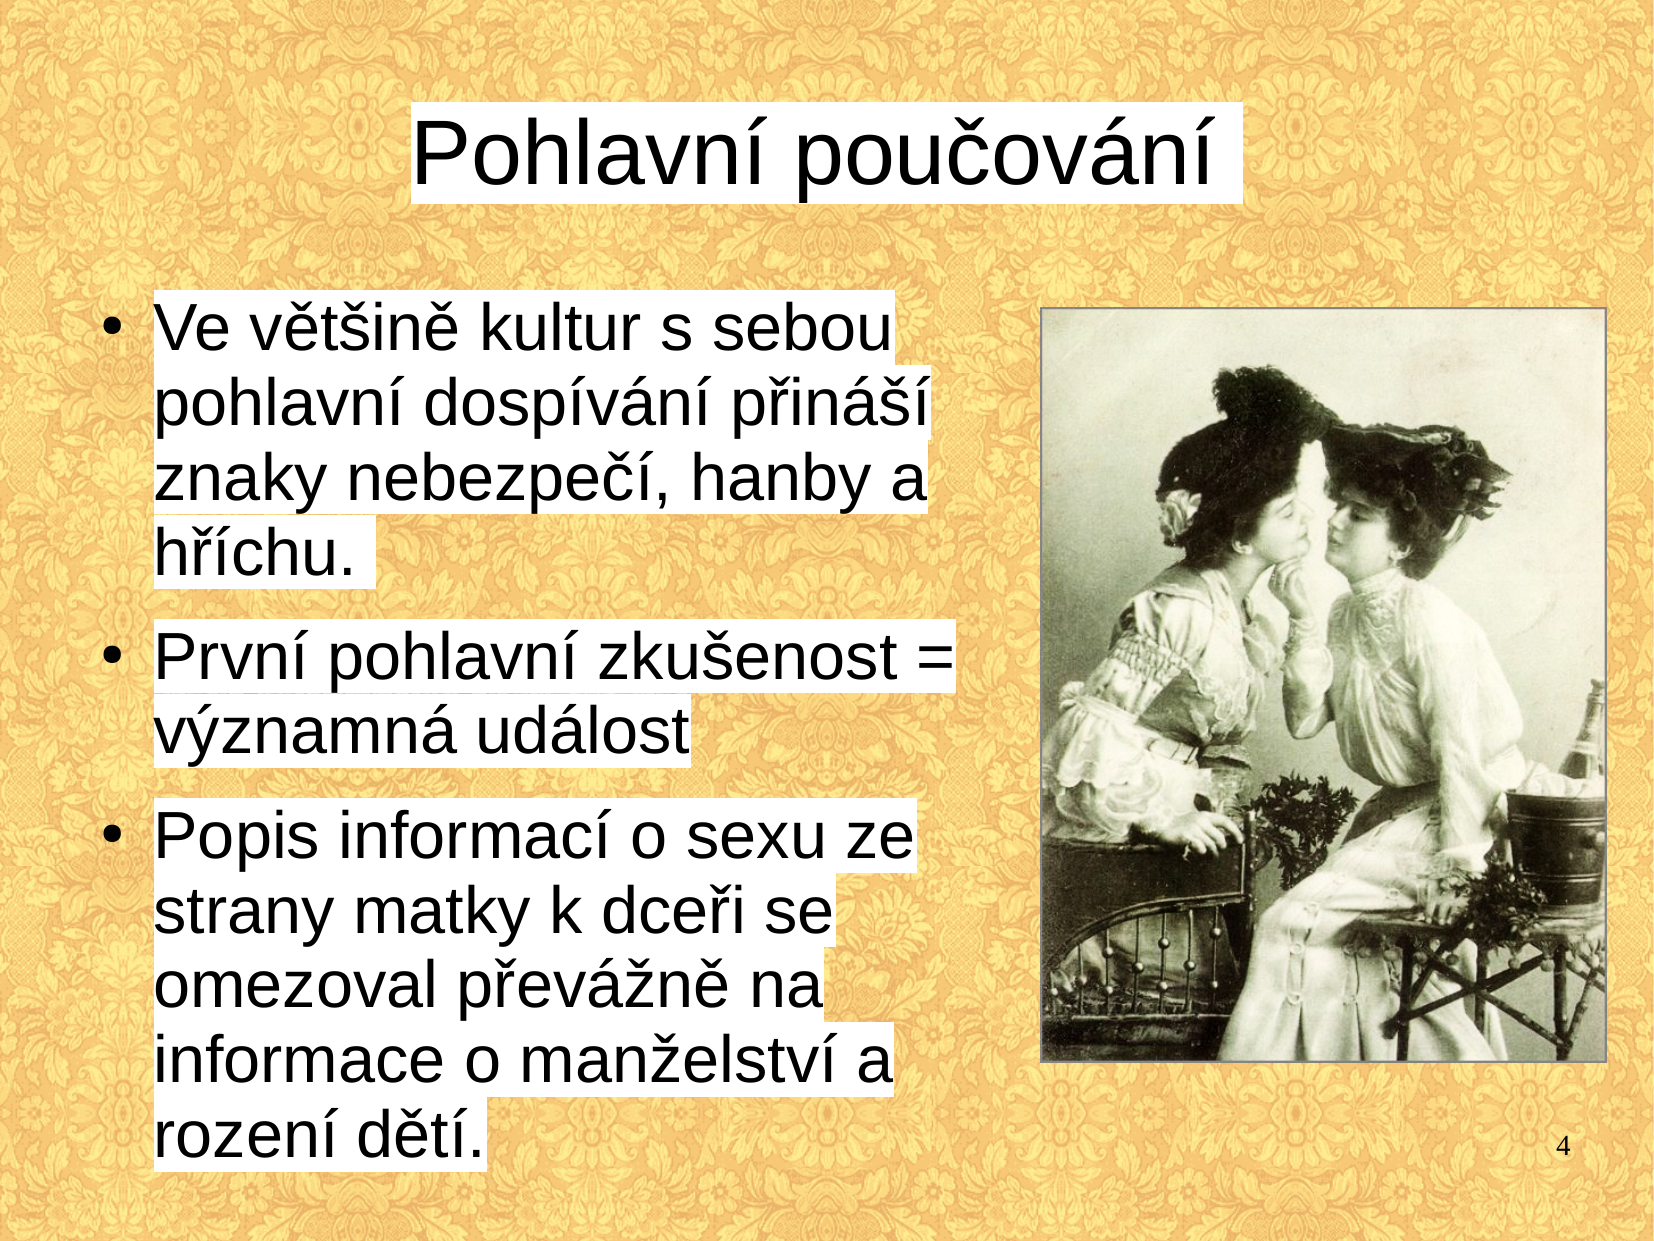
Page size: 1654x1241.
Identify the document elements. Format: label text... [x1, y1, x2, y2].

list Ve většině kultur s sebou pohlavní dospívání přináší znaky nebezpečí, hanby a hříchu. První pohlavní zkušenost = významná událost Popis informací o sexu ze strany matky k dceři se omezoval převážně na informace o manželství a rození dětí. [82, 290, 1028, 1182]
title Pohlavní poučování [82, 49, 1571, 257]
picture [0, 0, 1654, 1241]
